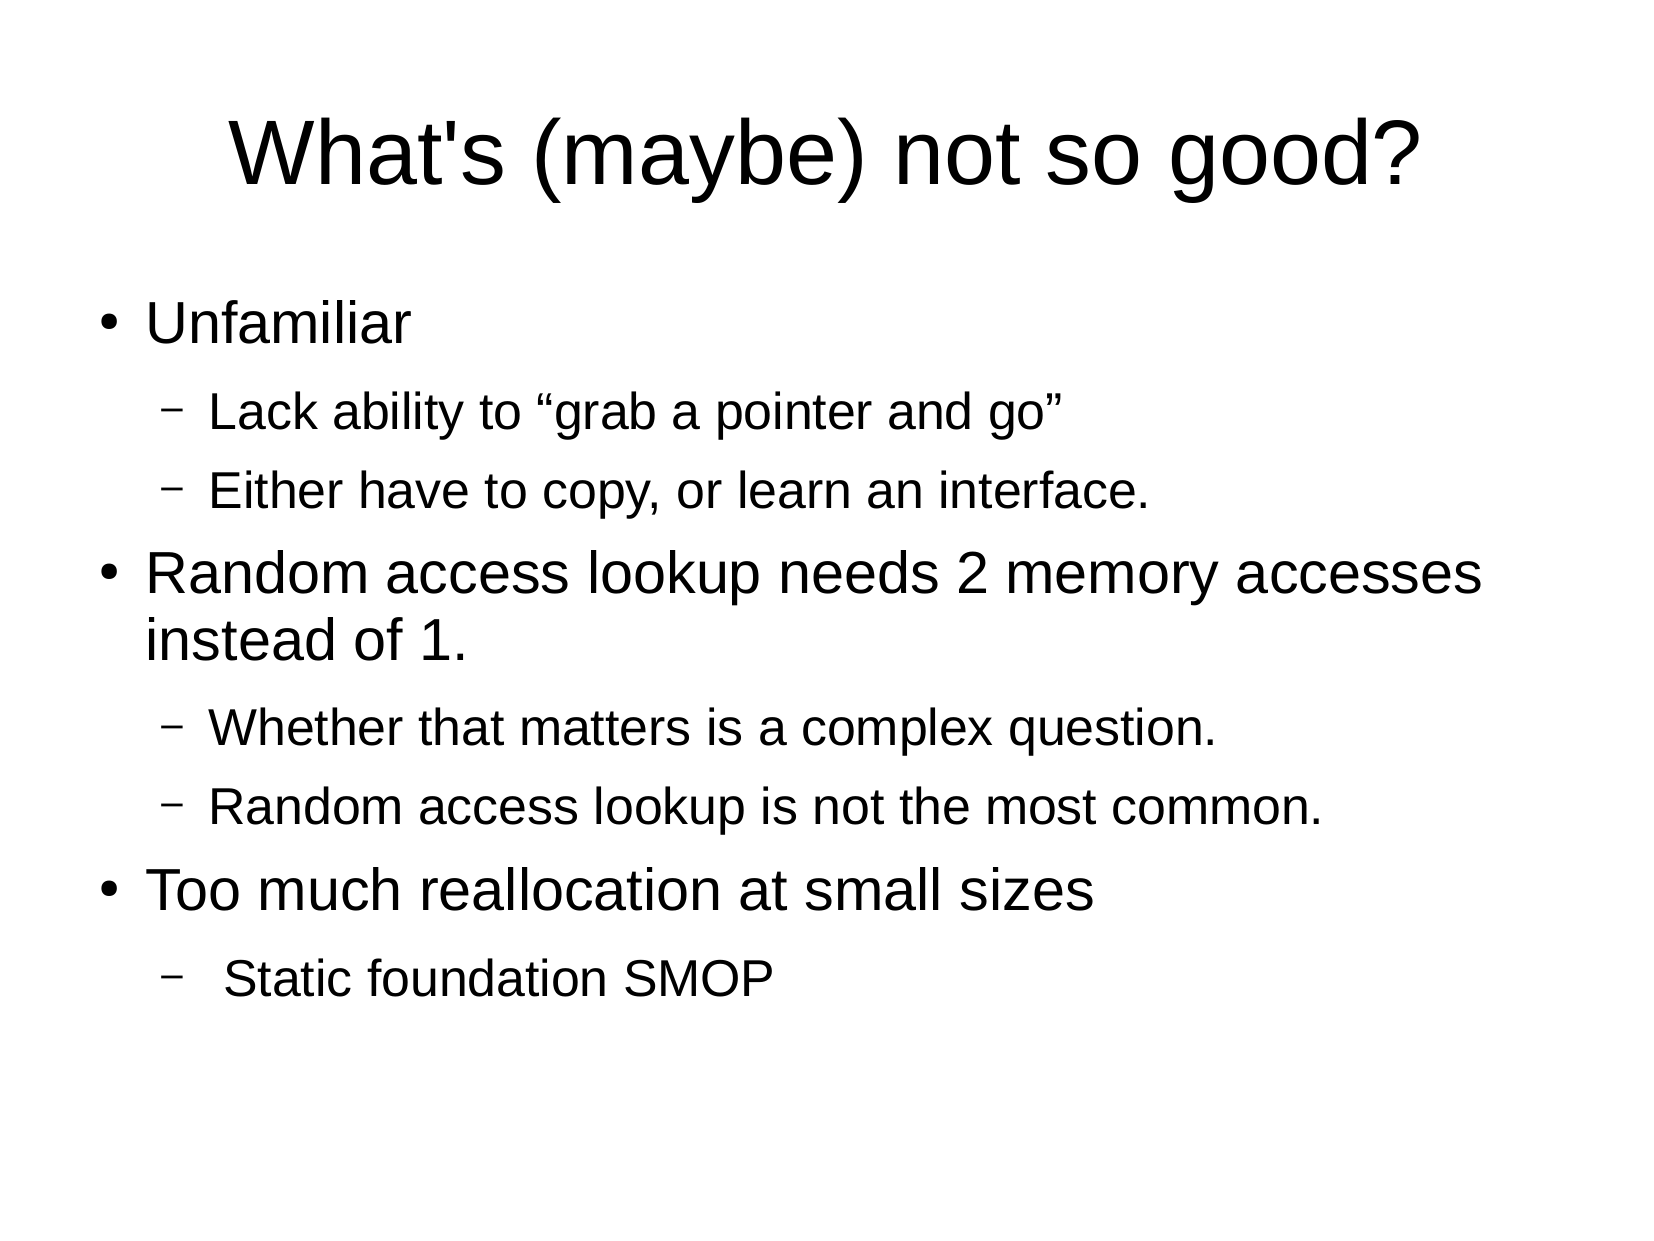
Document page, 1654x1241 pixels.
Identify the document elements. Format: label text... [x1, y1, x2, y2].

title What's (maybe) not so good? [82, 49, 1571, 257]
list Unfamiliar Lack ability to “grab a pointer and go” Either have to copy, or learn an interface. Random access lookup needs 2 memory accesses instead of 1. Whether that matters is a complex question. Random access lookup is not the most common. Too much reallocation at small sizes Static foundation SMOP [82, 290, 1571, 1010]
